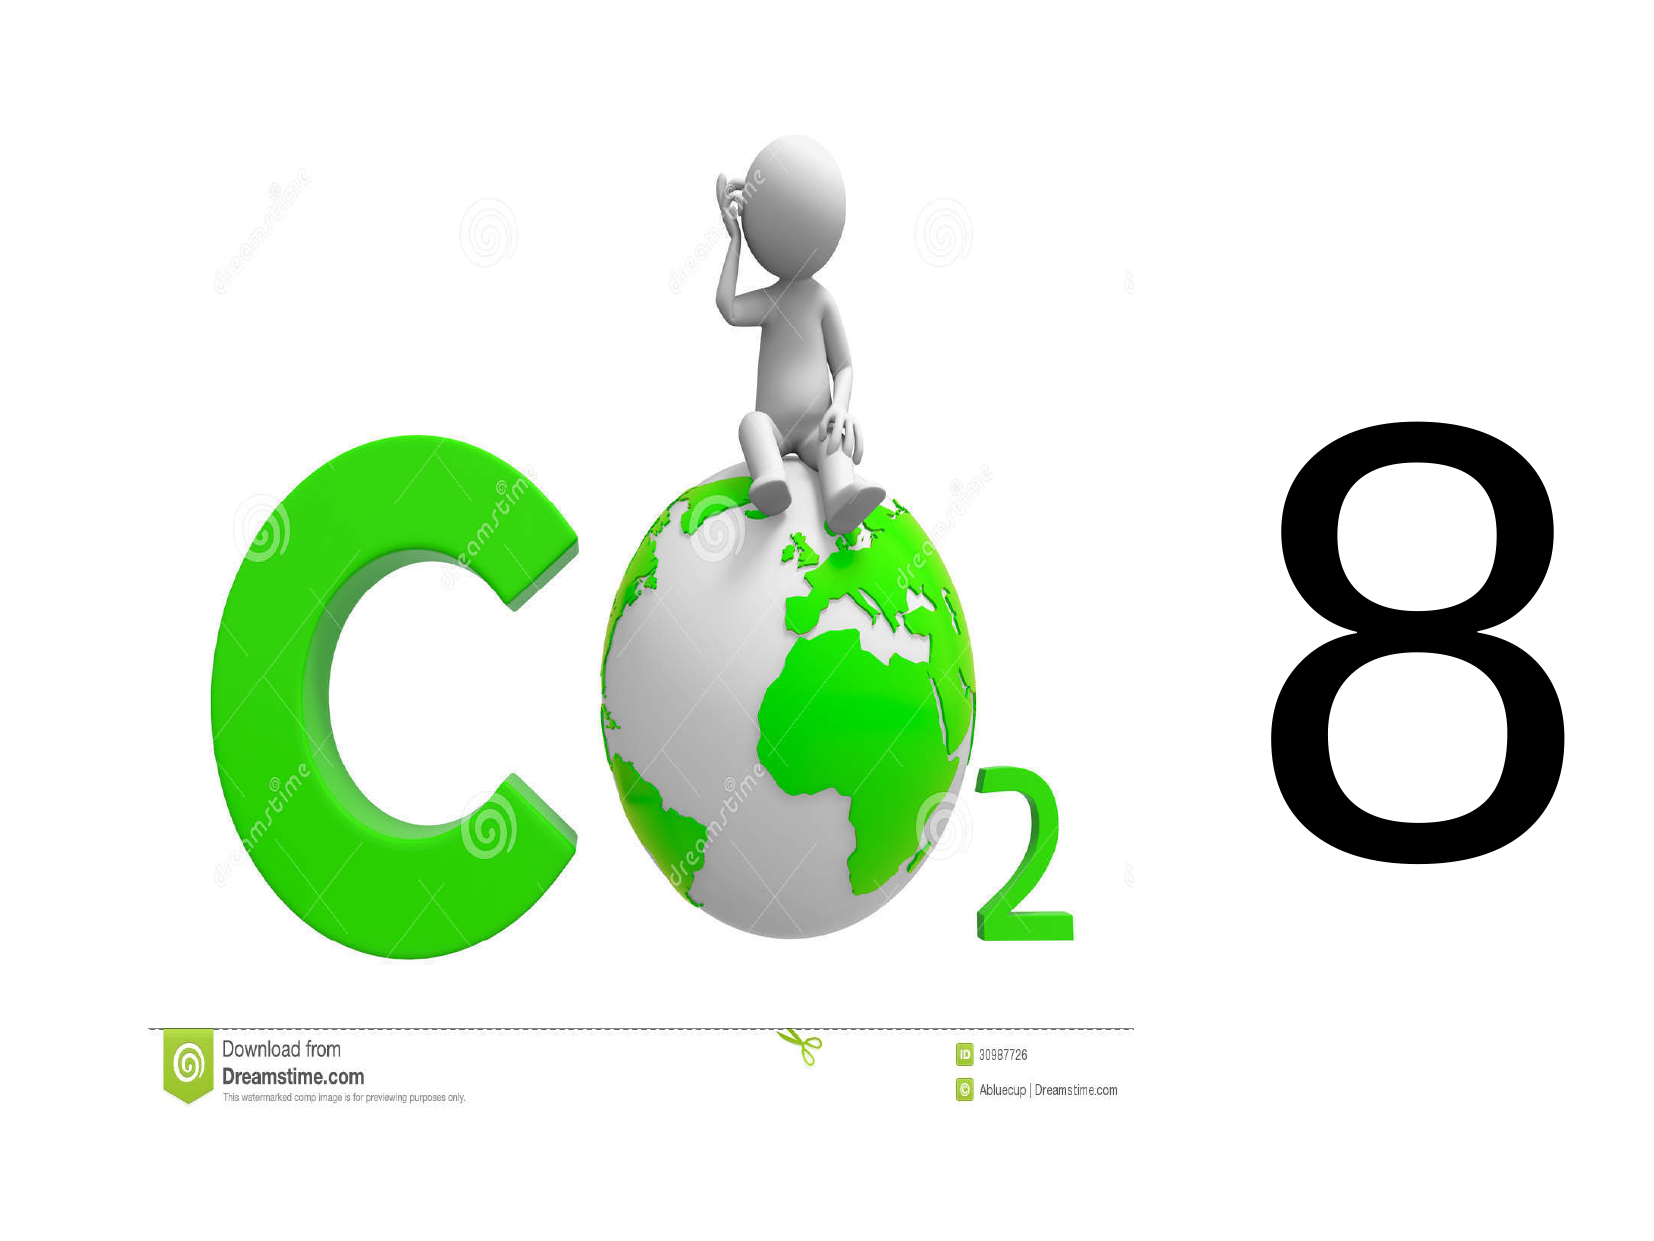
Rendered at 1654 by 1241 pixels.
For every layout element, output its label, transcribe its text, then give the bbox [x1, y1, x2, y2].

text_box 8 [1230, 285, 1654, 999]
picture [148, 63, 1134, 1116]
